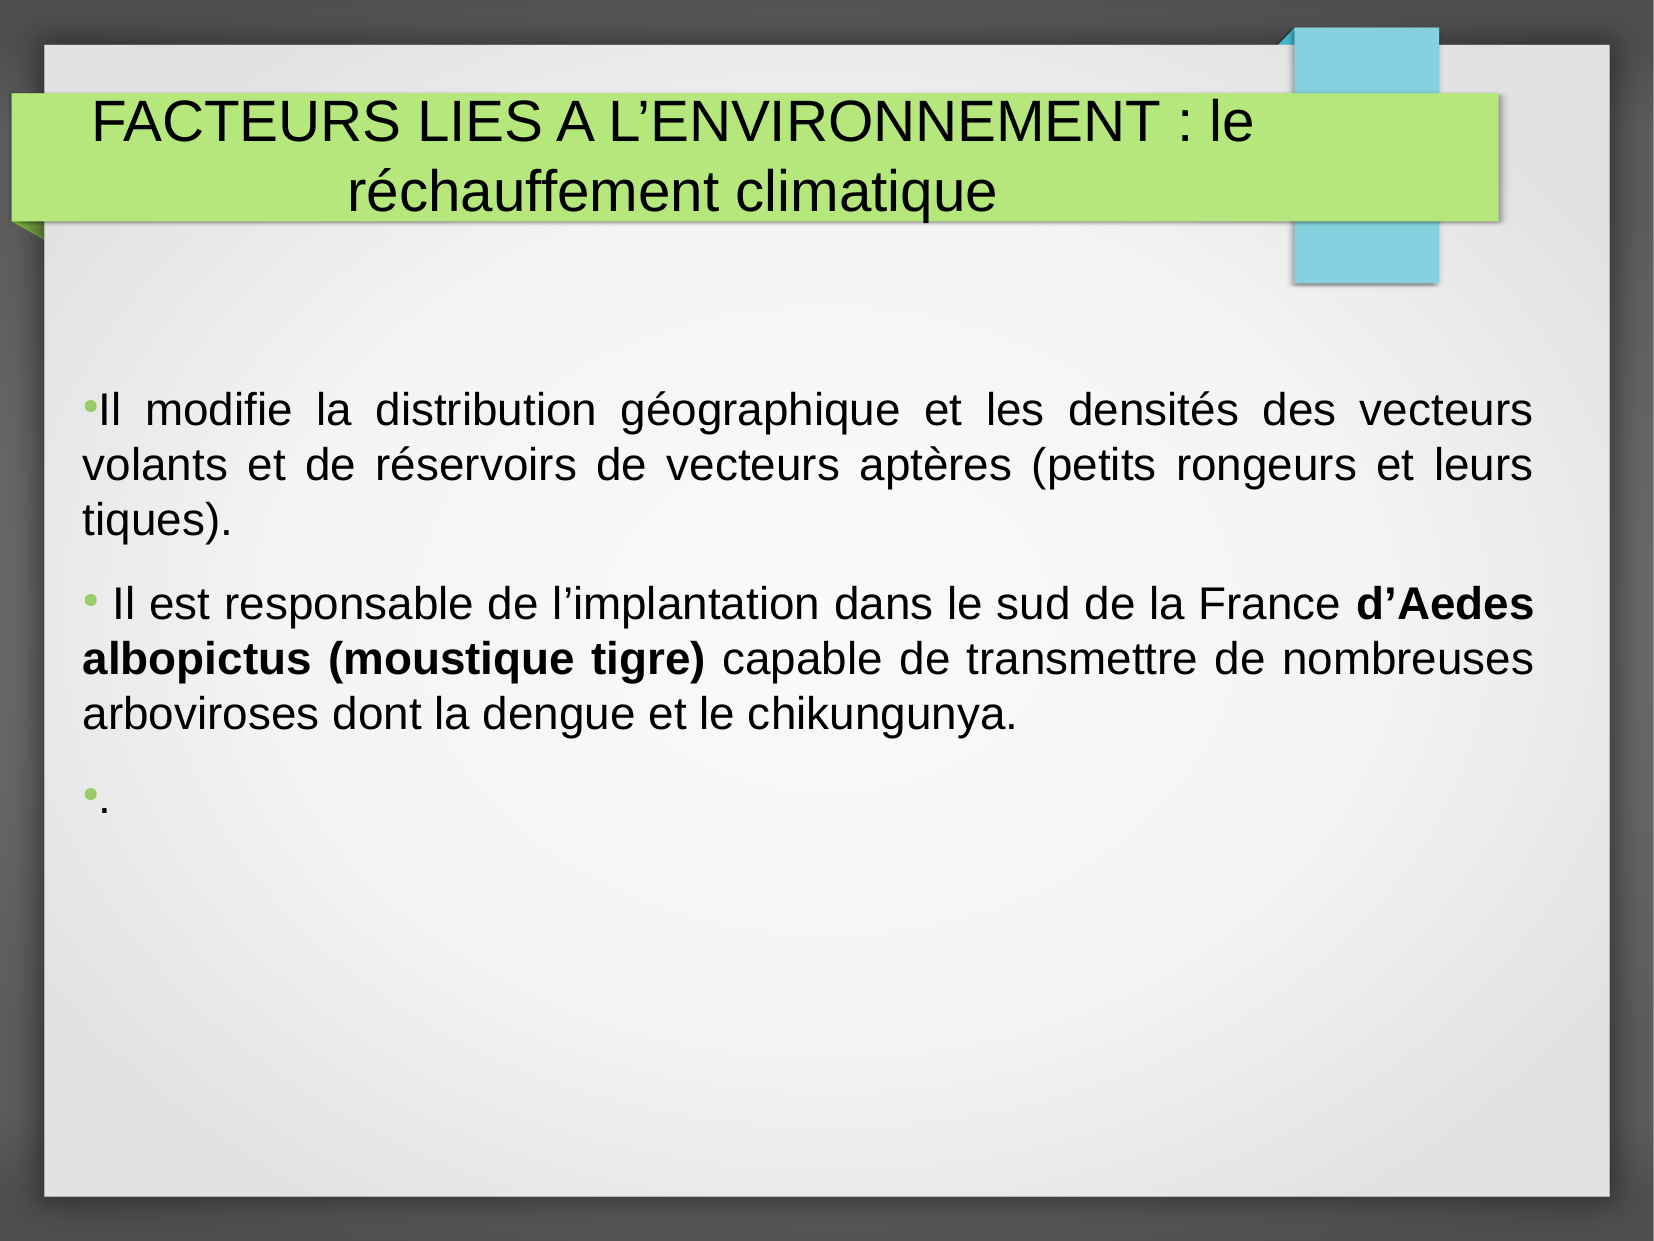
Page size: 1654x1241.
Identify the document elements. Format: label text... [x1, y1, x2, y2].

list Il modifie la distribution géographique et les densités des vecteurs volants et de réservoirs de vecteurs aptères (petits rongeurs et leurs tiques). Il est responsable de l’implantation dans le sud de la France d’Aedes albopictus (moustique tigre) capable de transmettre de nombreuses arboviroses dont la dengue et le chikungunya. . [82, 295, 1571, 1015]
title FACTEURS LIES A L’ENVIRONNEMENT : le réchauffement climatique [82, 83, 1264, 224]
